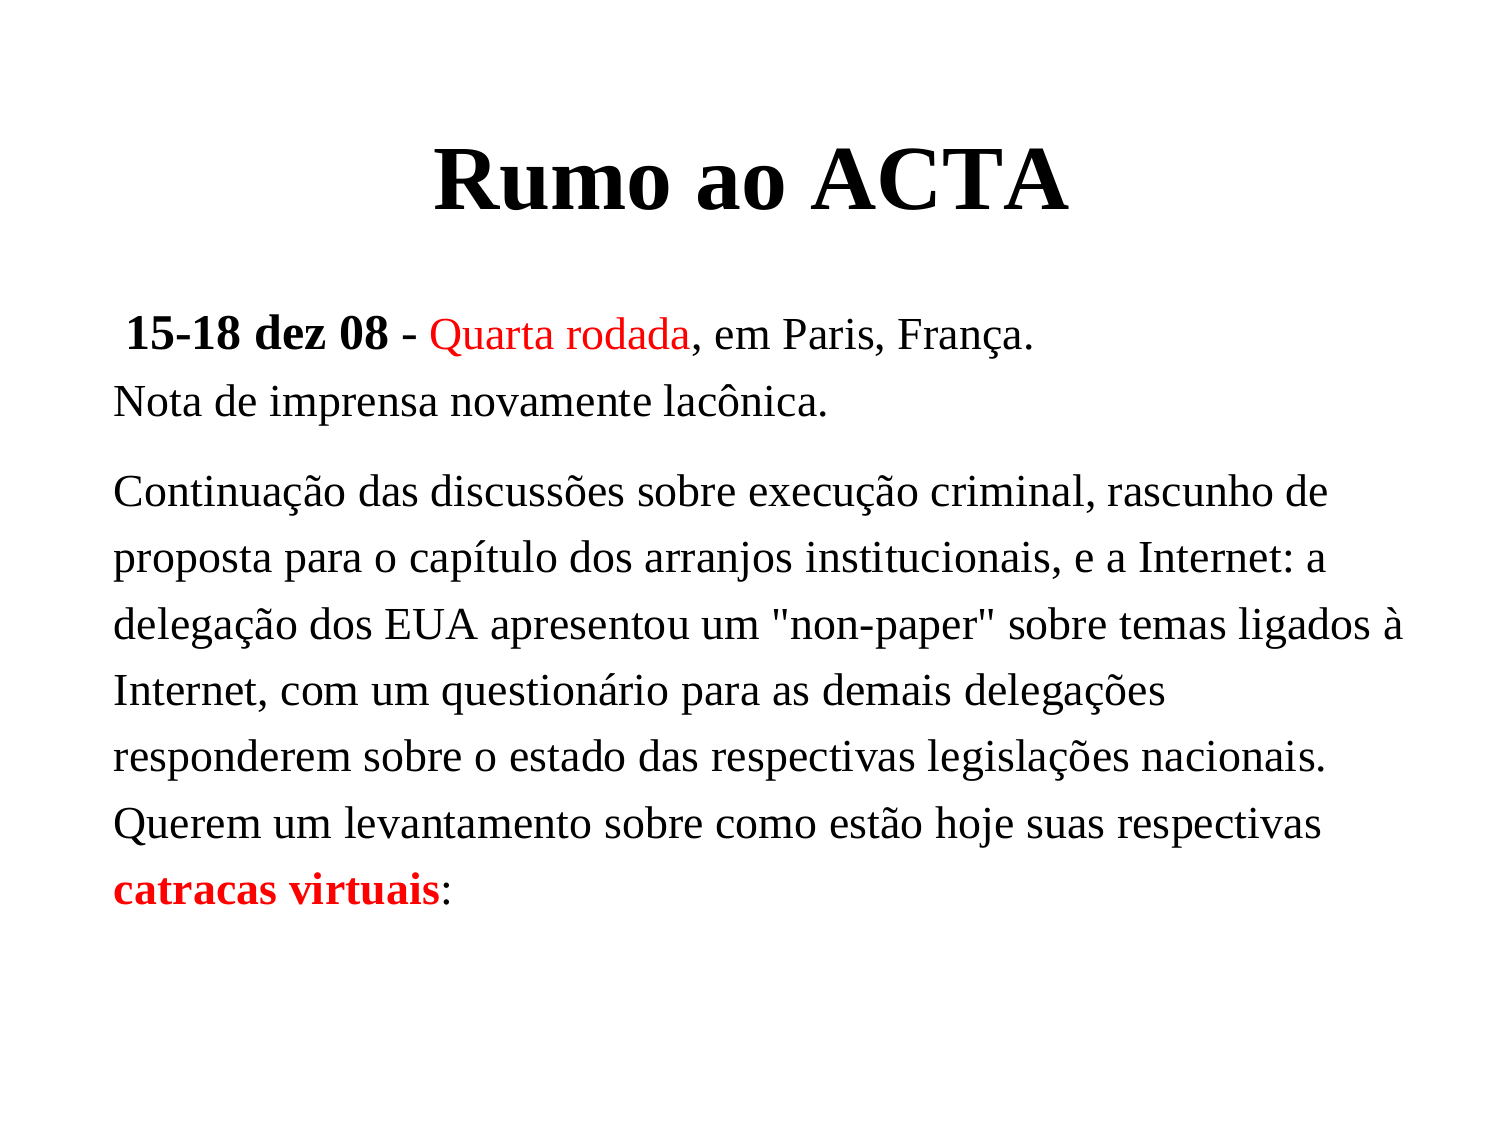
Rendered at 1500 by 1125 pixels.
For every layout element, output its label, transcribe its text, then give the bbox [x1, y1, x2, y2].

text_box 15-18 dez 08 - Quarta rodada, em Paris, França. Nota de imprensa novamente lacônica. Continuação das discussões sobre execução criminal, rascunho de proposta para o capítulo dos arranjos institucionais, e a Internet: a delegação dos EUA apresentou um "non-paper" sobre temas ligados à Internet, com um questionário para as demais delegações responderem sobre o estado das respectivas legislações nacionais. Querem um levantamento sobre como estão hoje suas respectivas catracas virtuais: [98, 280, 1425, 970]
title Rumo ao ACTA [87, 52, 1416, 307]
